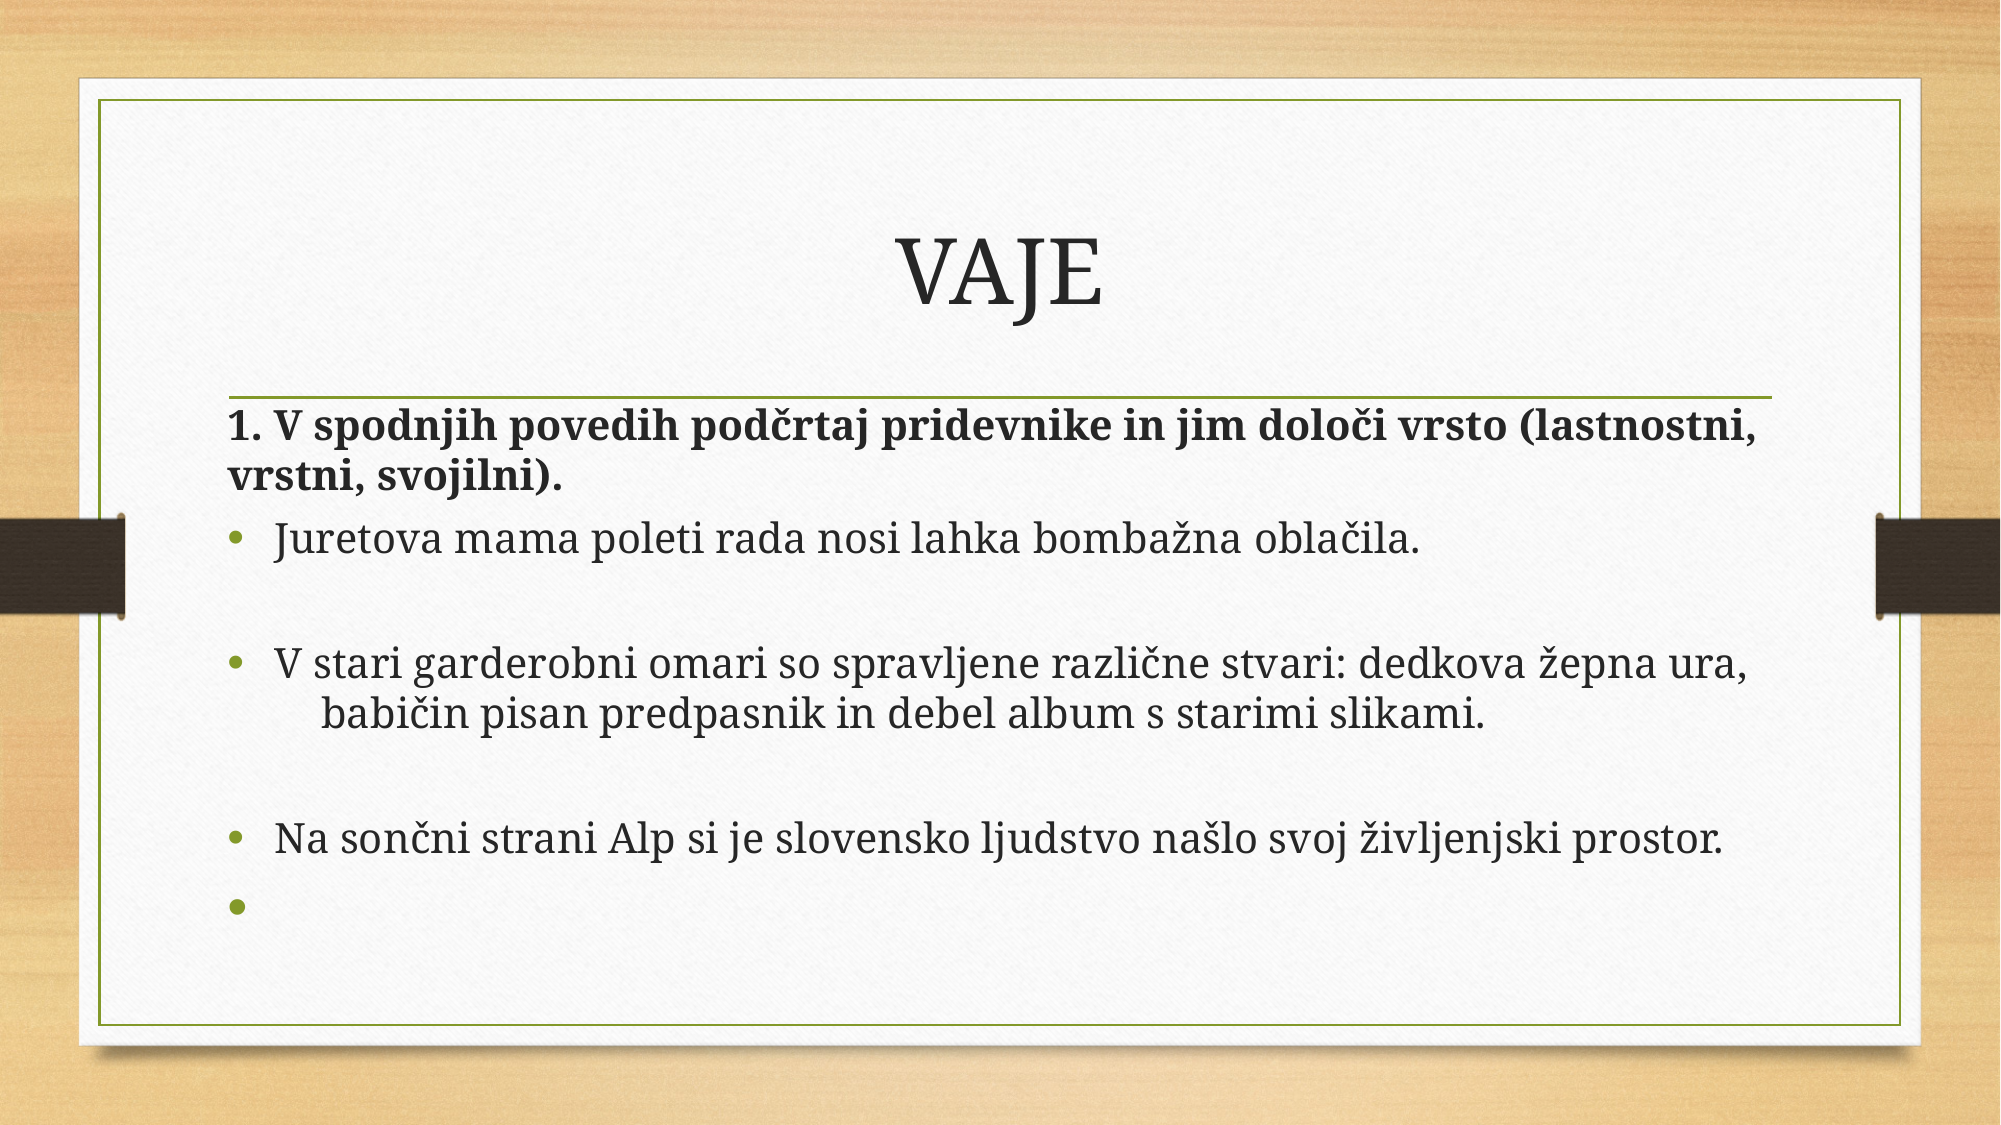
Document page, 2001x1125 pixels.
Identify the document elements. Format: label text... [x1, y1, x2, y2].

title VAJE [212, 161, 1788, 376]
list 1. V spodnjih povedih podčrtaj pridevnike in jim določi vrsto (lastnostni, vrstni, svojilni). Juretova mama poleti rada nosi lahka bombažna oblačila. V stari garderobni omari so spravljene različne stvari: dedkova žepna ura, babičin pisan predpasnik in debel album s starimi slikami. Na sončni strani Alp si je slovensko ljudstvo našlo svoj življenjski prostor. [212, 391, 1788, 1037]
